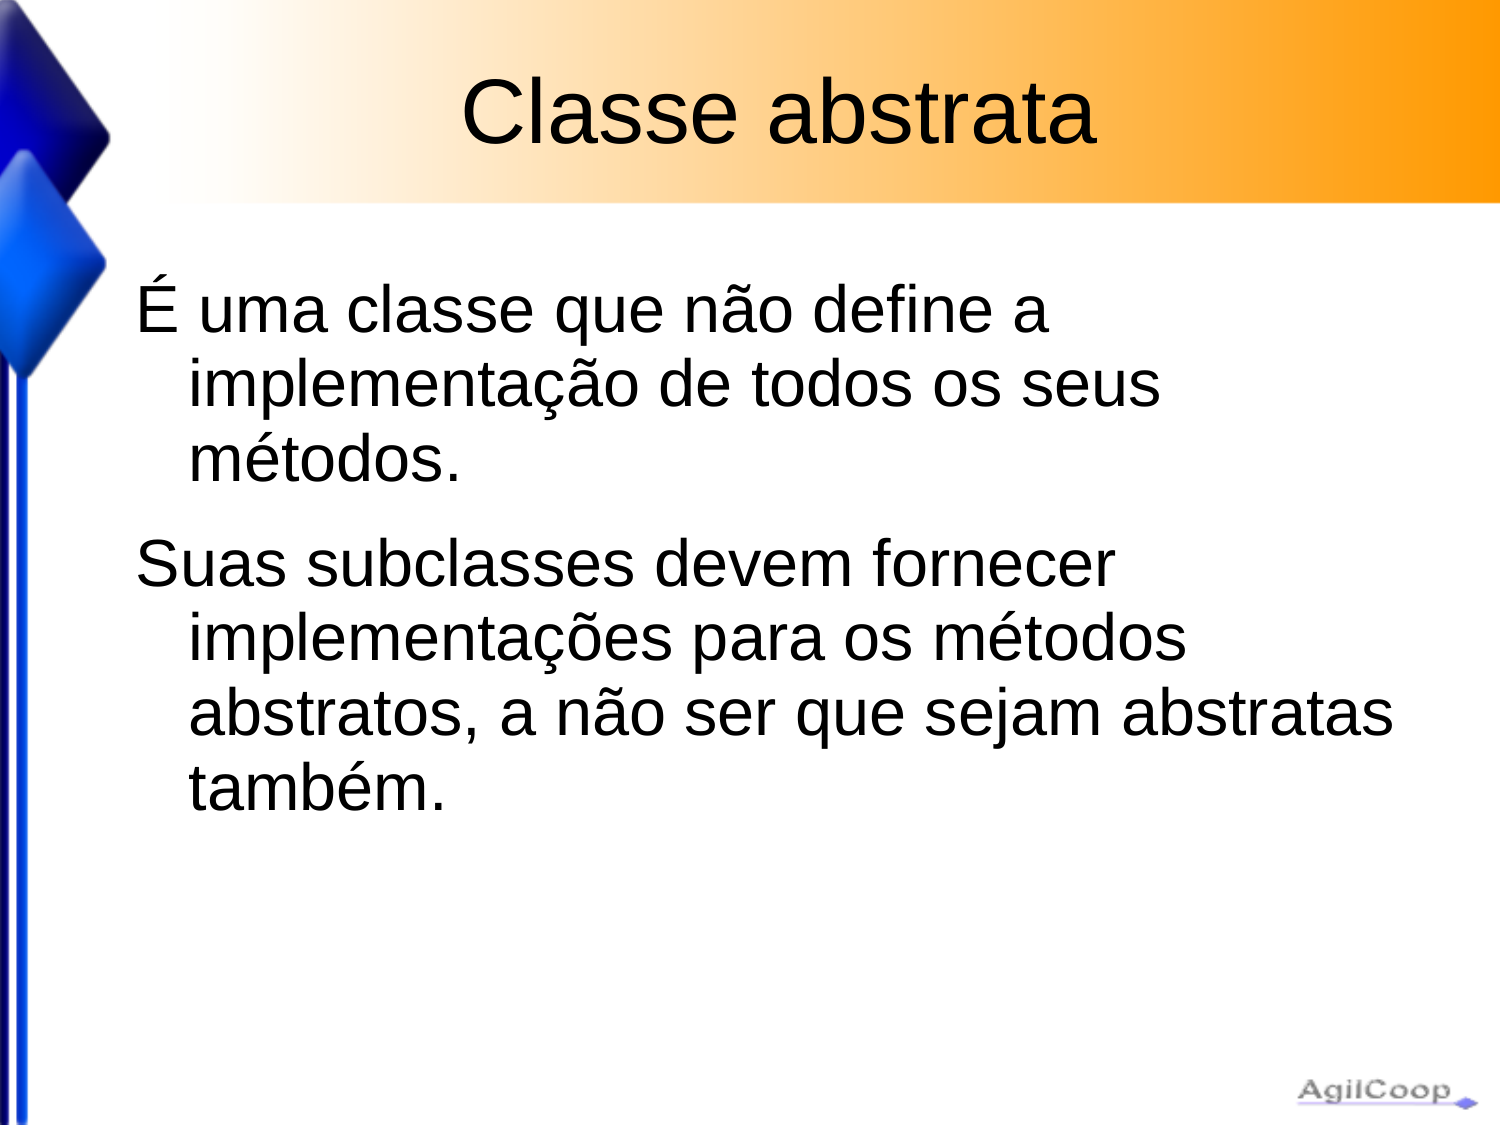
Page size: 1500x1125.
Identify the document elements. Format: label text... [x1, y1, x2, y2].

title Classe abstrata [82, 8, 1477, 216]
picture [0, 0, 1500, 1125]
list É uma classe que não define a implementação de todos os seus métodos. Suas subclasses devem fornecer implementações para os métodos abstratos, a não ser que sejam abstratas também. [118, 271, 1447, 1108]
